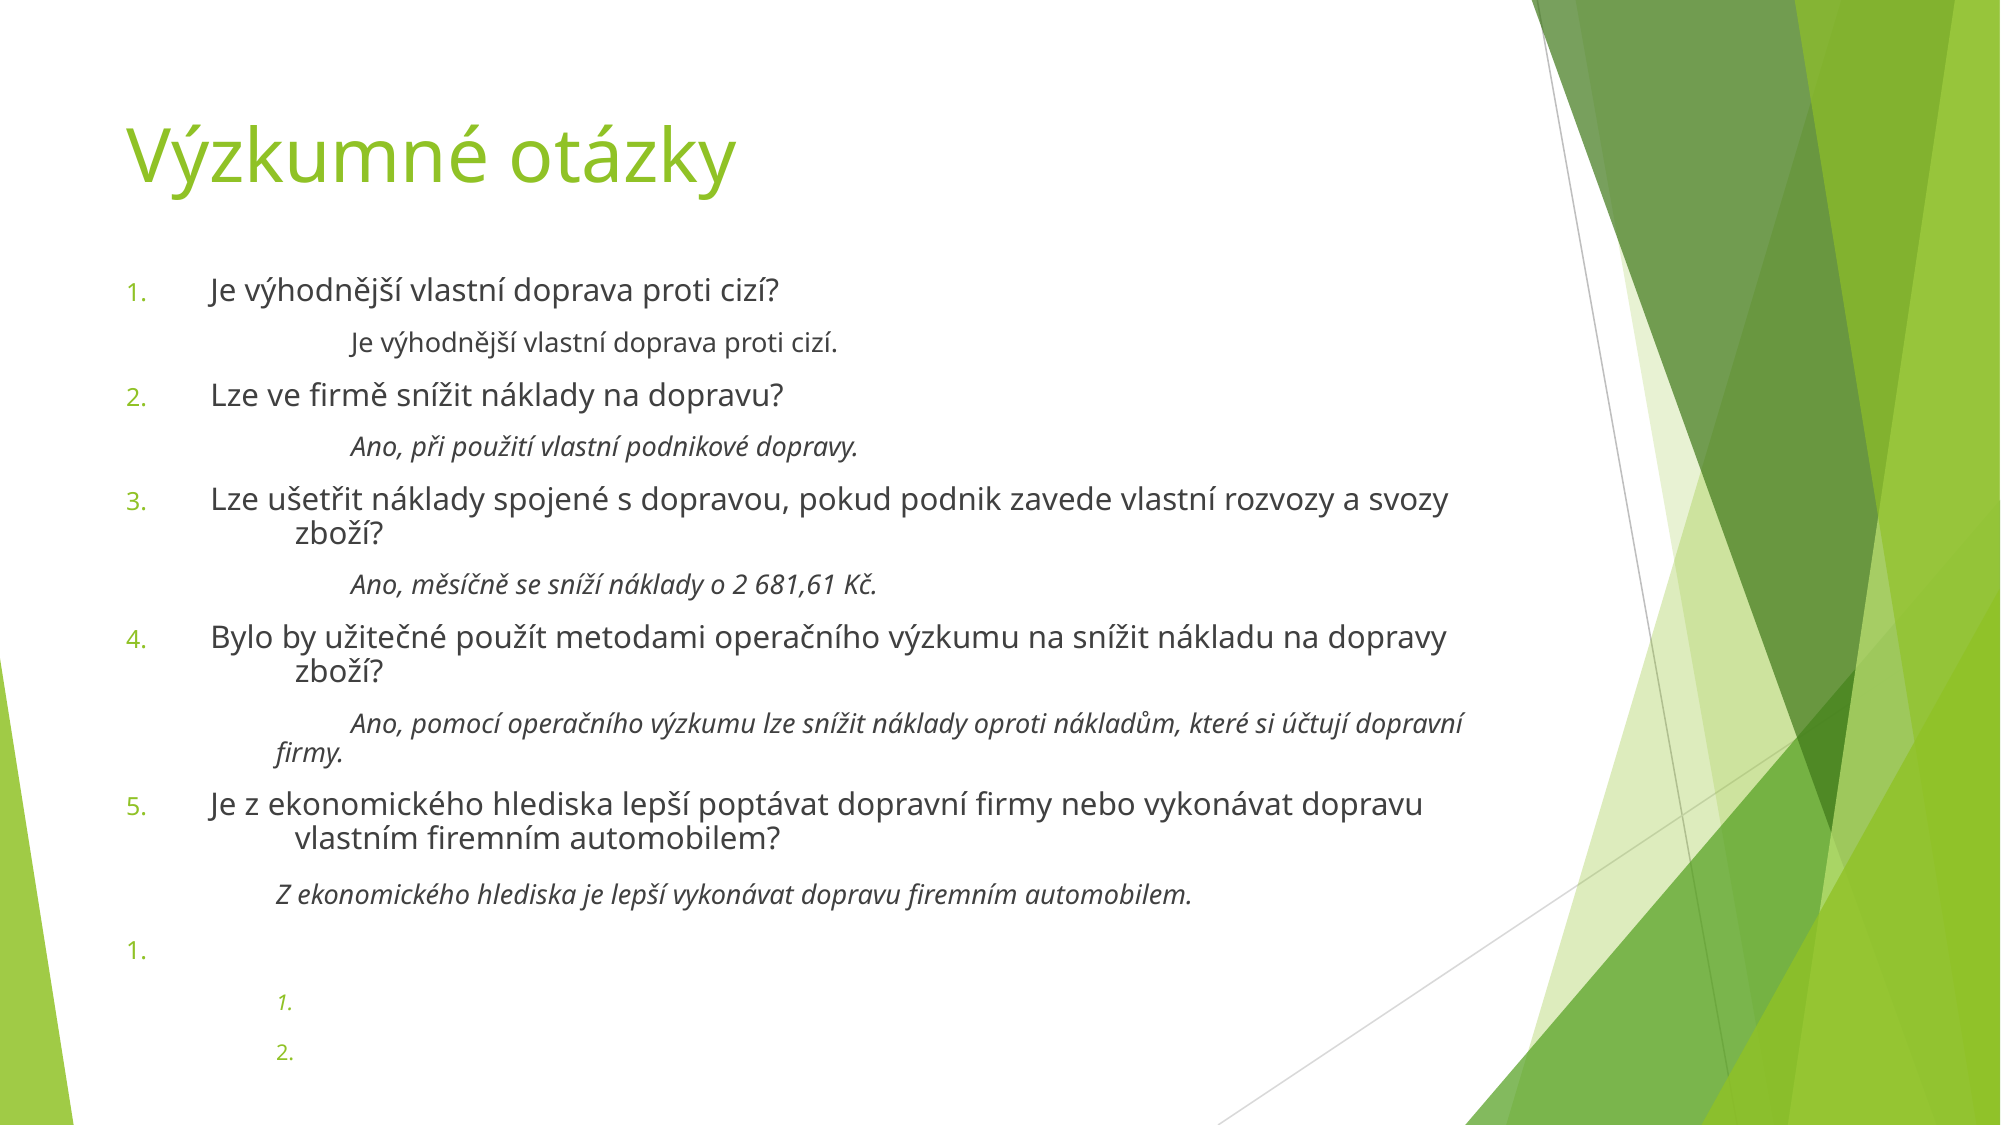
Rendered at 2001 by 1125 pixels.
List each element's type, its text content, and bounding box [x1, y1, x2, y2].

list Je výhodnější vlastní doprava proti cizí? Je výhodnější vlastní doprava proti cizí. Lze ve firmě snížit náklady na dopravu? Ano, při použití vlastní podnikové dopravy. Lze ušetřit náklady spojené s dopravou, pokud podnik zavede vlastní rozvozy a svozy zboží? Ano, měsíčně se sníží náklady o 2 681,61 Kč. Bylo by užitečné použít metodami operačního výzkumu na snížit nákladu na dopravy zboží? Ano, pomocí operačního výzkumu lze snížit náklady oproti nákladům, které si účtují dopravní firmy. Je z ekonomického hlediska lepší poptávat dopravní firmy nebo vykonávat dopravu vlastním firemním automobilem? Z ekonomického hlediska je lepší vykonávat dopravu firemním automobilem. [111, 267, 1522, 992]
title Výzkumné otázky [111, 99, 1522, 267]
